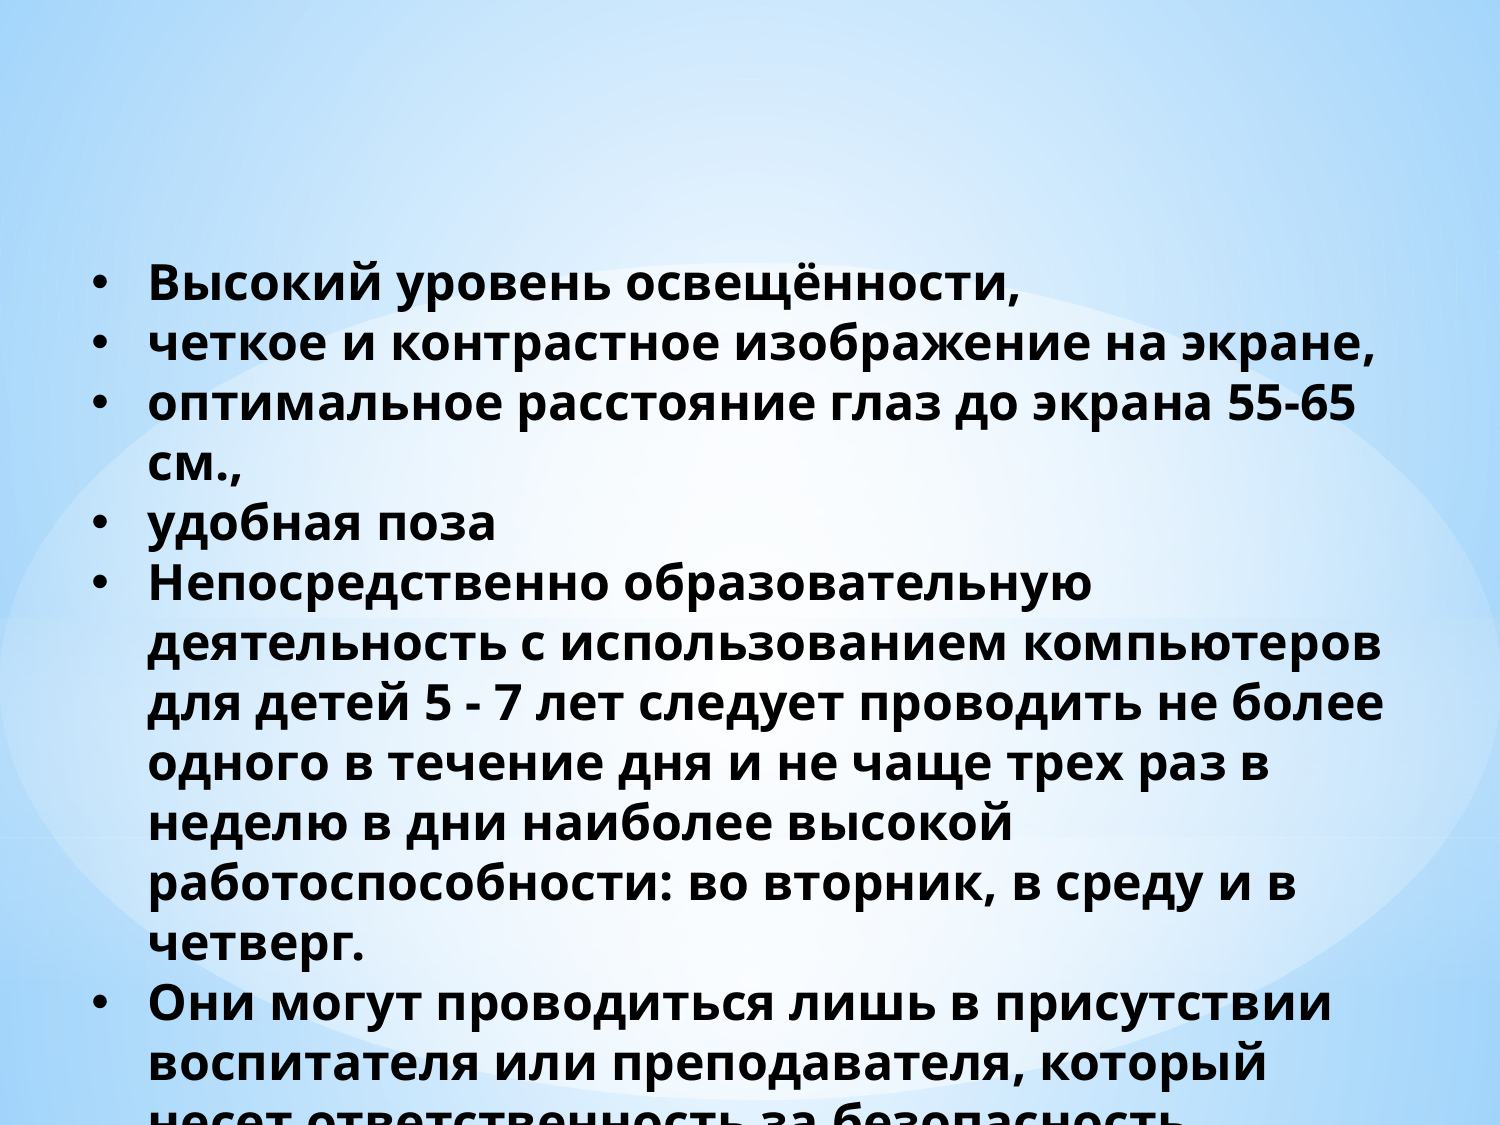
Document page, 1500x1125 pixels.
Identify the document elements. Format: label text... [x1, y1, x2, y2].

text_box Высокий уровень освещённости, четкое и контрастное изображение на экране, оптимальное расстояние глаз до экрана 55-65 см., удобная поза Непосредственно образовательную деятельность с использованием компьютеров для детей 5 - 7 лет следует проводить не более одного в течение дня и не чаще трех раз в неделю в дни наиболее высокой работоспособности: во вторник, в среду и в четверг. Они могут проводиться лишь в присутствии воспитателя или преподавателя, который несет ответственность за безопасность ребенка. [76, 243, 1412, 1125]
